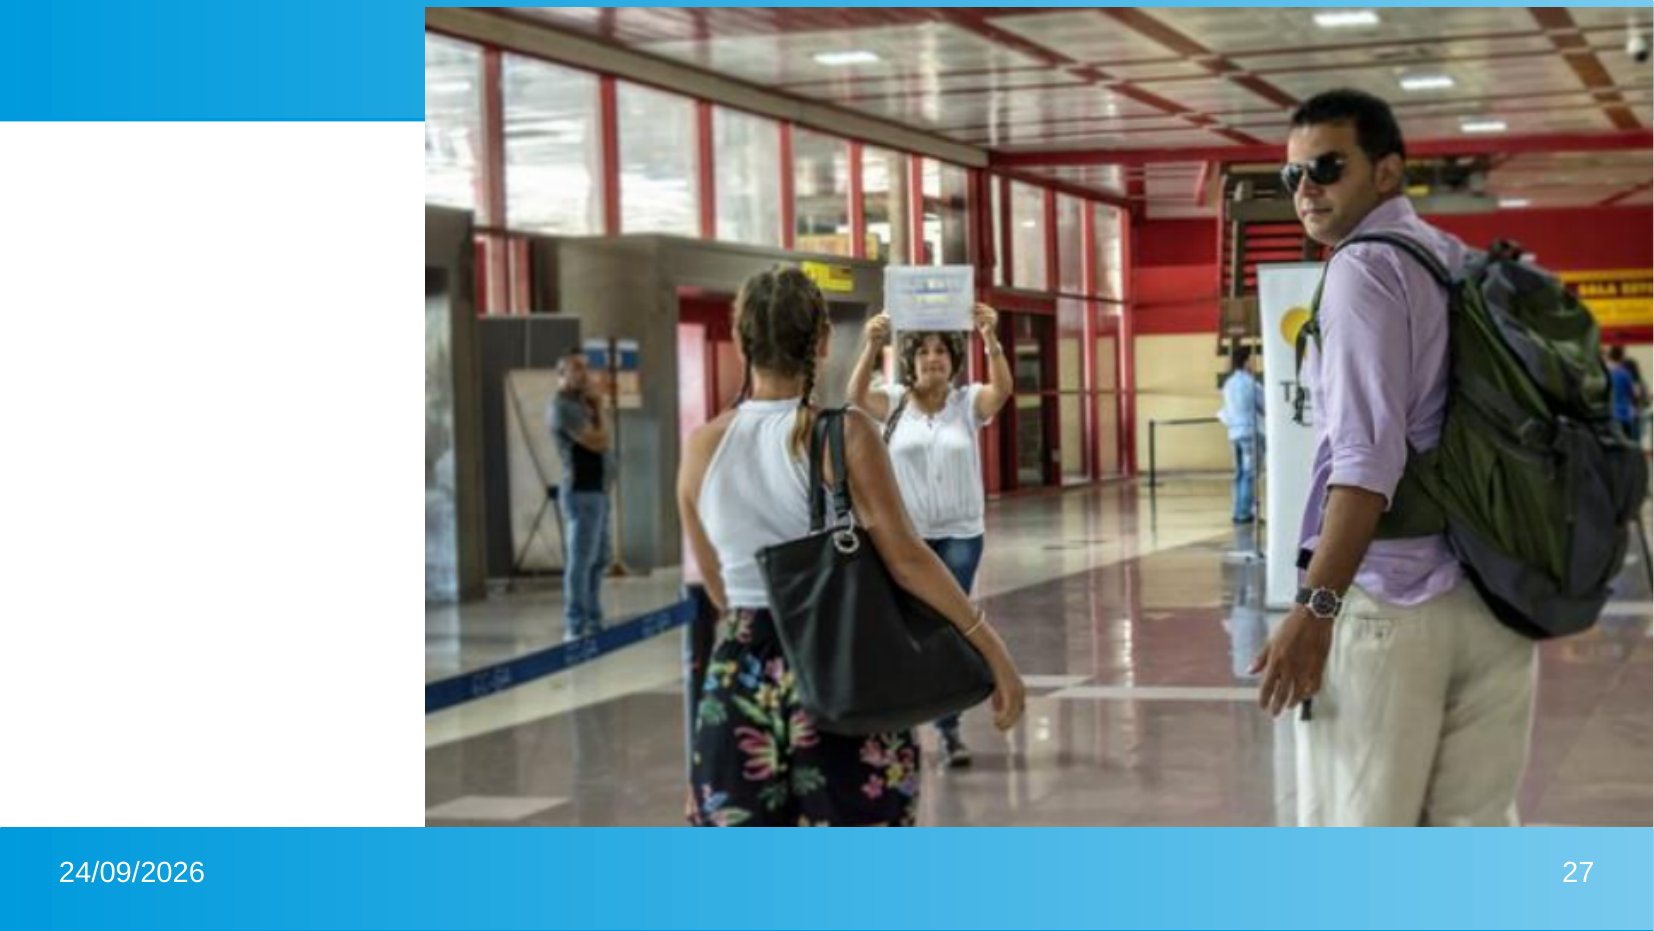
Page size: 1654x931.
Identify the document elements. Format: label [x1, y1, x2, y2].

picture [425, 7, 1654, 827]
